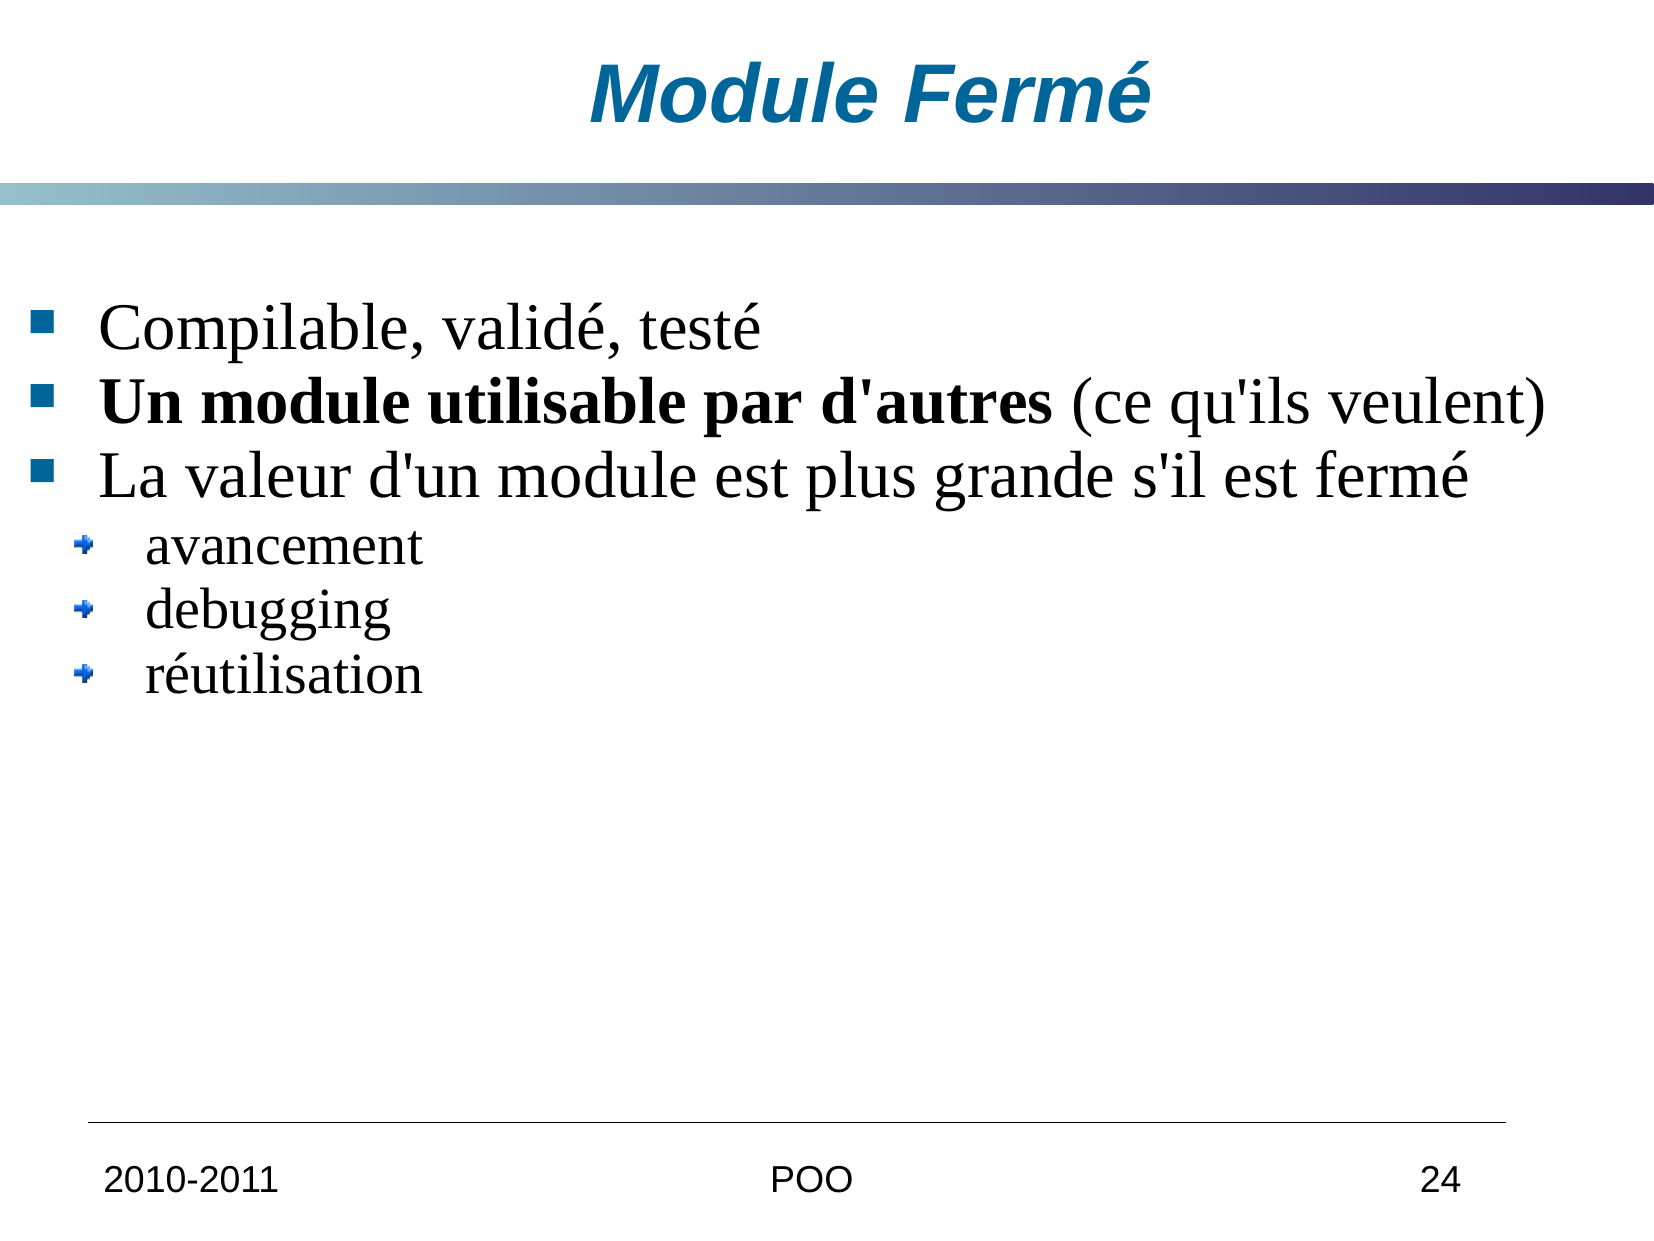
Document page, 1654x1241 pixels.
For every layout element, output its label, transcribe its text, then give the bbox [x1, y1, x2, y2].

title Module Fermé [236, 9, 1506, 178]
list Compilable, validé, testé Un module utilisable par d'autres (ce qu'ils veulent) La valeur d'un module est plus grande s'il est fermé avancement debugging réutilisation [15, 290, 1639, 1208]
